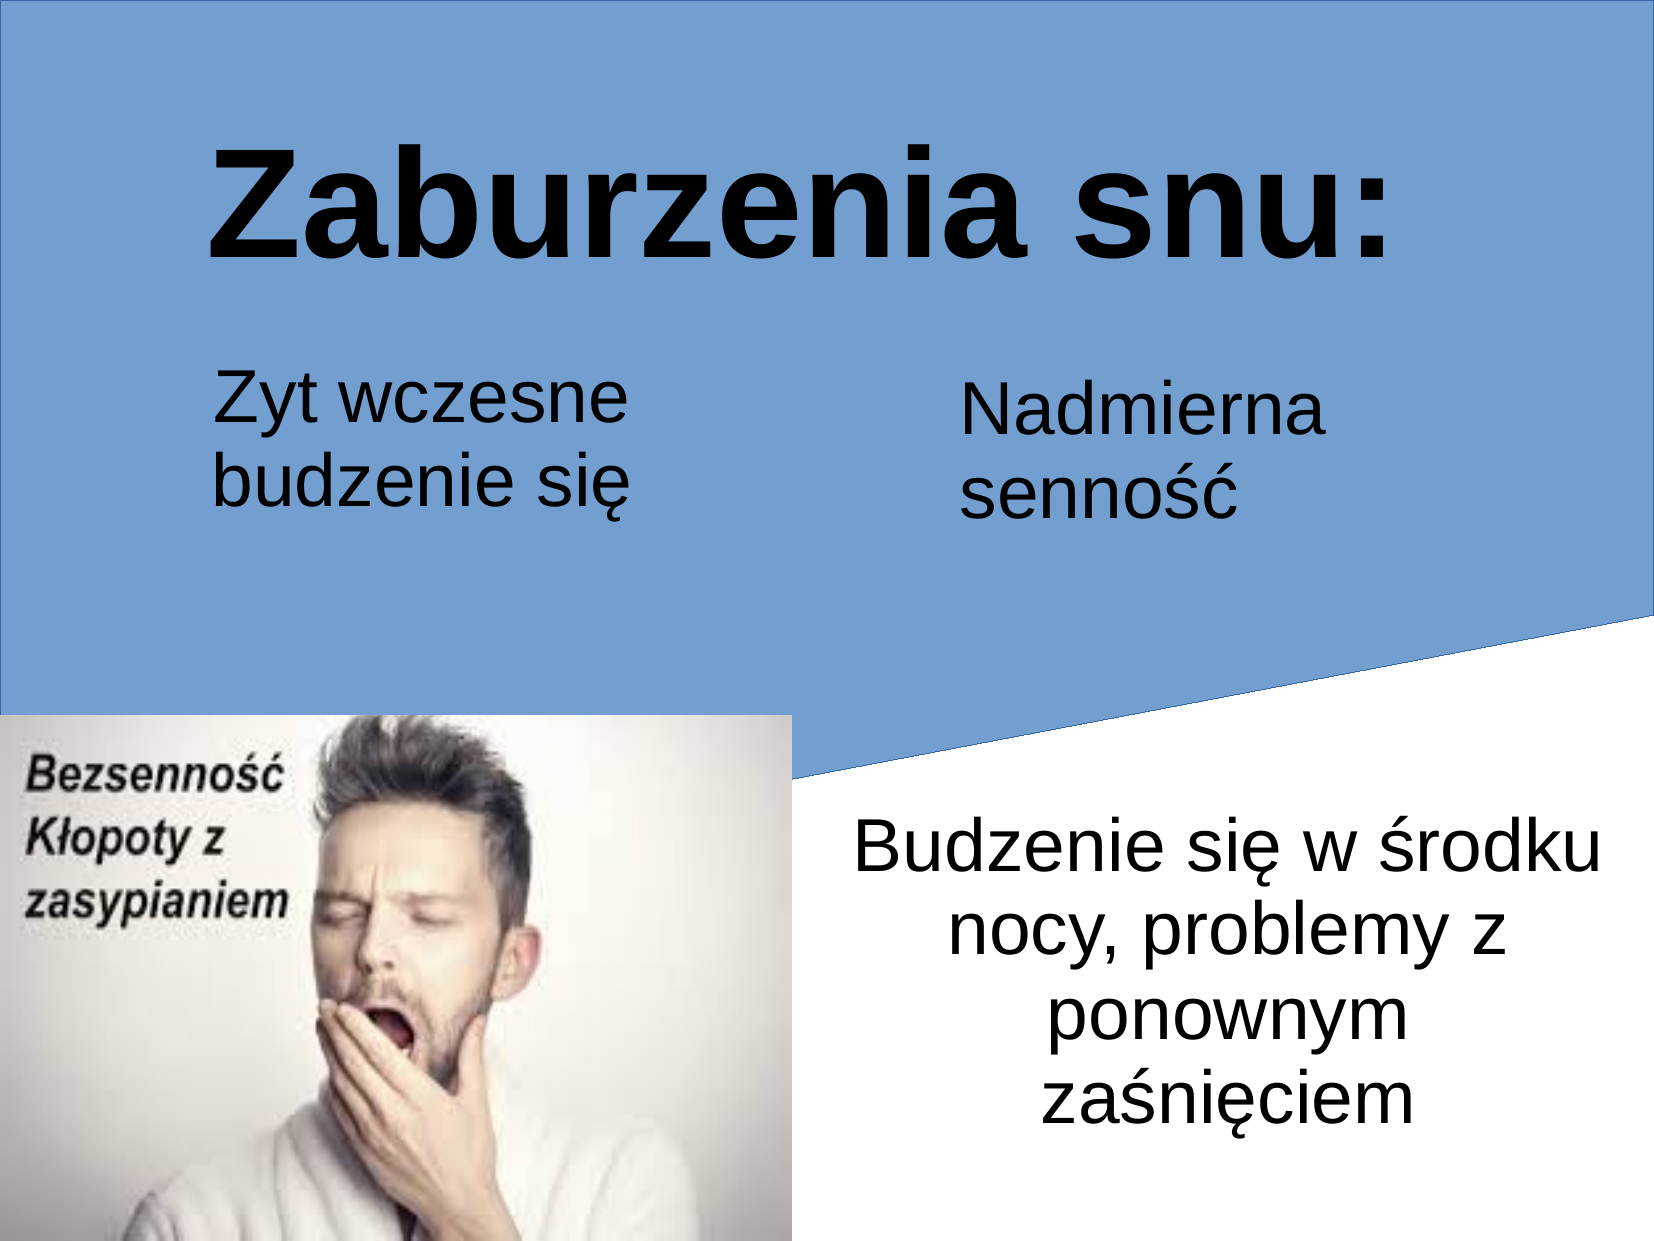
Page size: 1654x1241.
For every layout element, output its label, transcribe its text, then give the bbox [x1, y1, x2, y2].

title Zaburzenia snu: [59, 100, 1548, 308]
text_box Nadmierna senność [944, 359, 1473, 626]
list Zyt wczesne budzenie się [23, 354, 750, 642]
list Budzenie się w środku nocy, problemy z ponownym zaśnięciem [792, 803, 1607, 1193]
picture [0, 715, 792, 1241]
